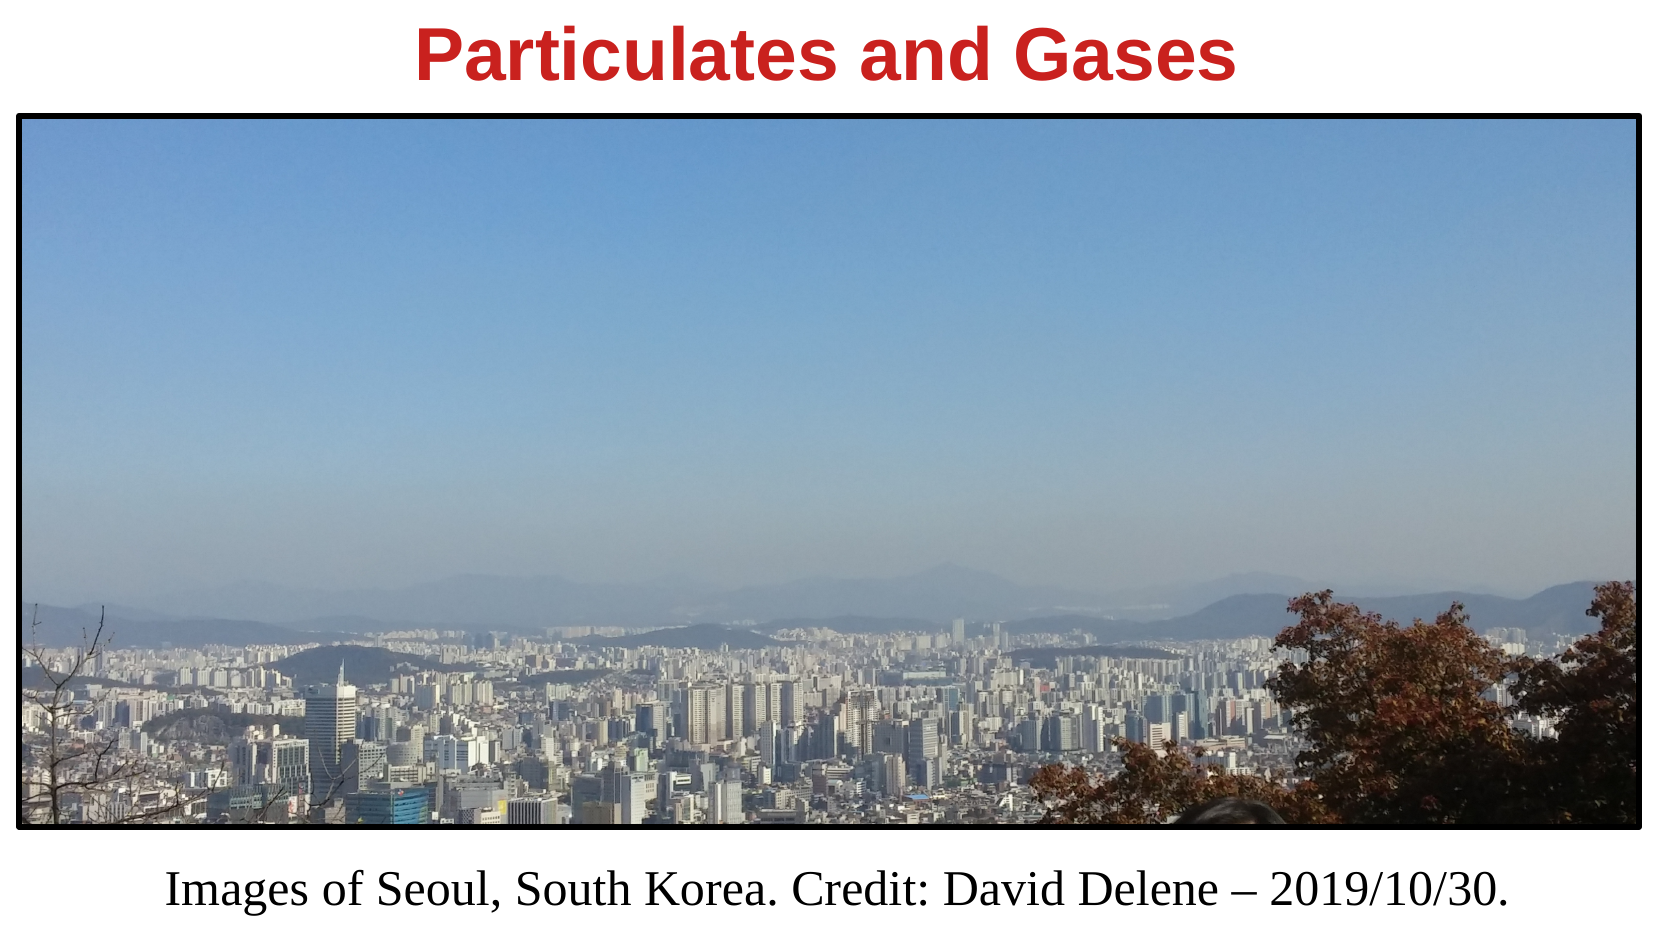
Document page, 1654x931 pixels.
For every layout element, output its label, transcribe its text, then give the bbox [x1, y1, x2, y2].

title Particulates and Gases [0, 5, 1654, 107]
picture [22, 118, 1637, 824]
text_box Images of Seoul, South Korea. Credit: David Delene – 2019/10/30. [149, 848, 1587, 931]
